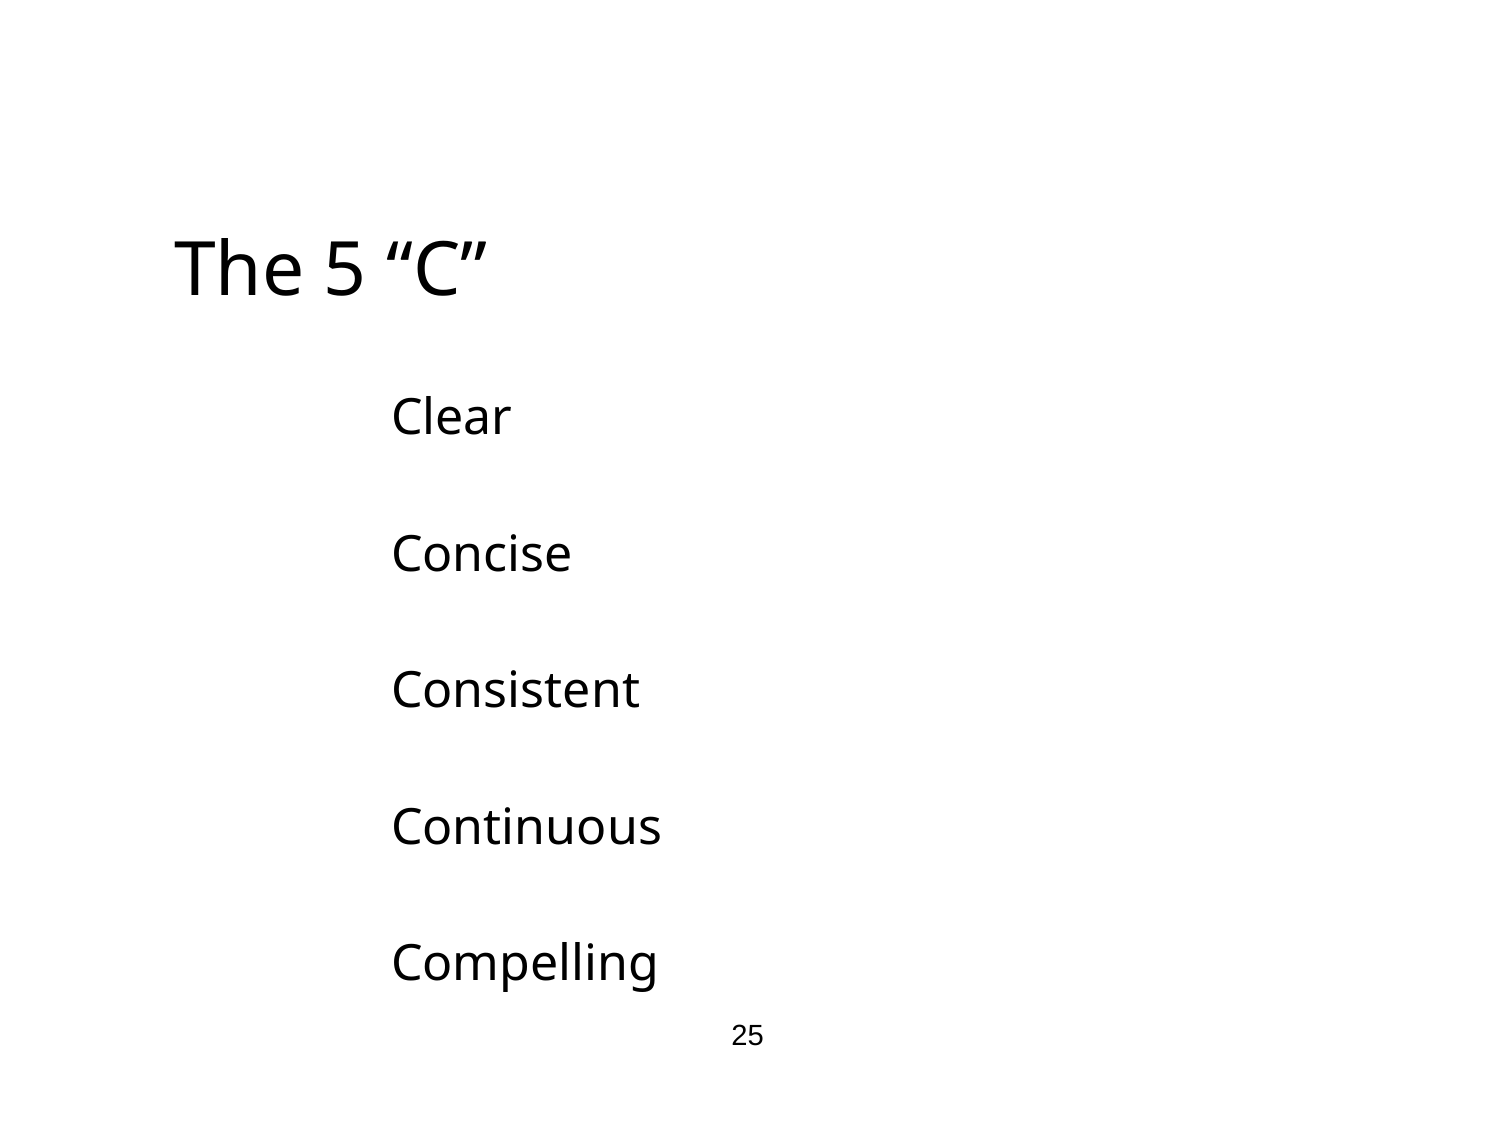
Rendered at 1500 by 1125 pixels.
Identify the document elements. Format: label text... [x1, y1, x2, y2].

text_box The 5 “C” [159, 207, 1459, 326]
text_box Clear Concise Consistent Continuous Compelling [41, 373, 1447, 1103]
